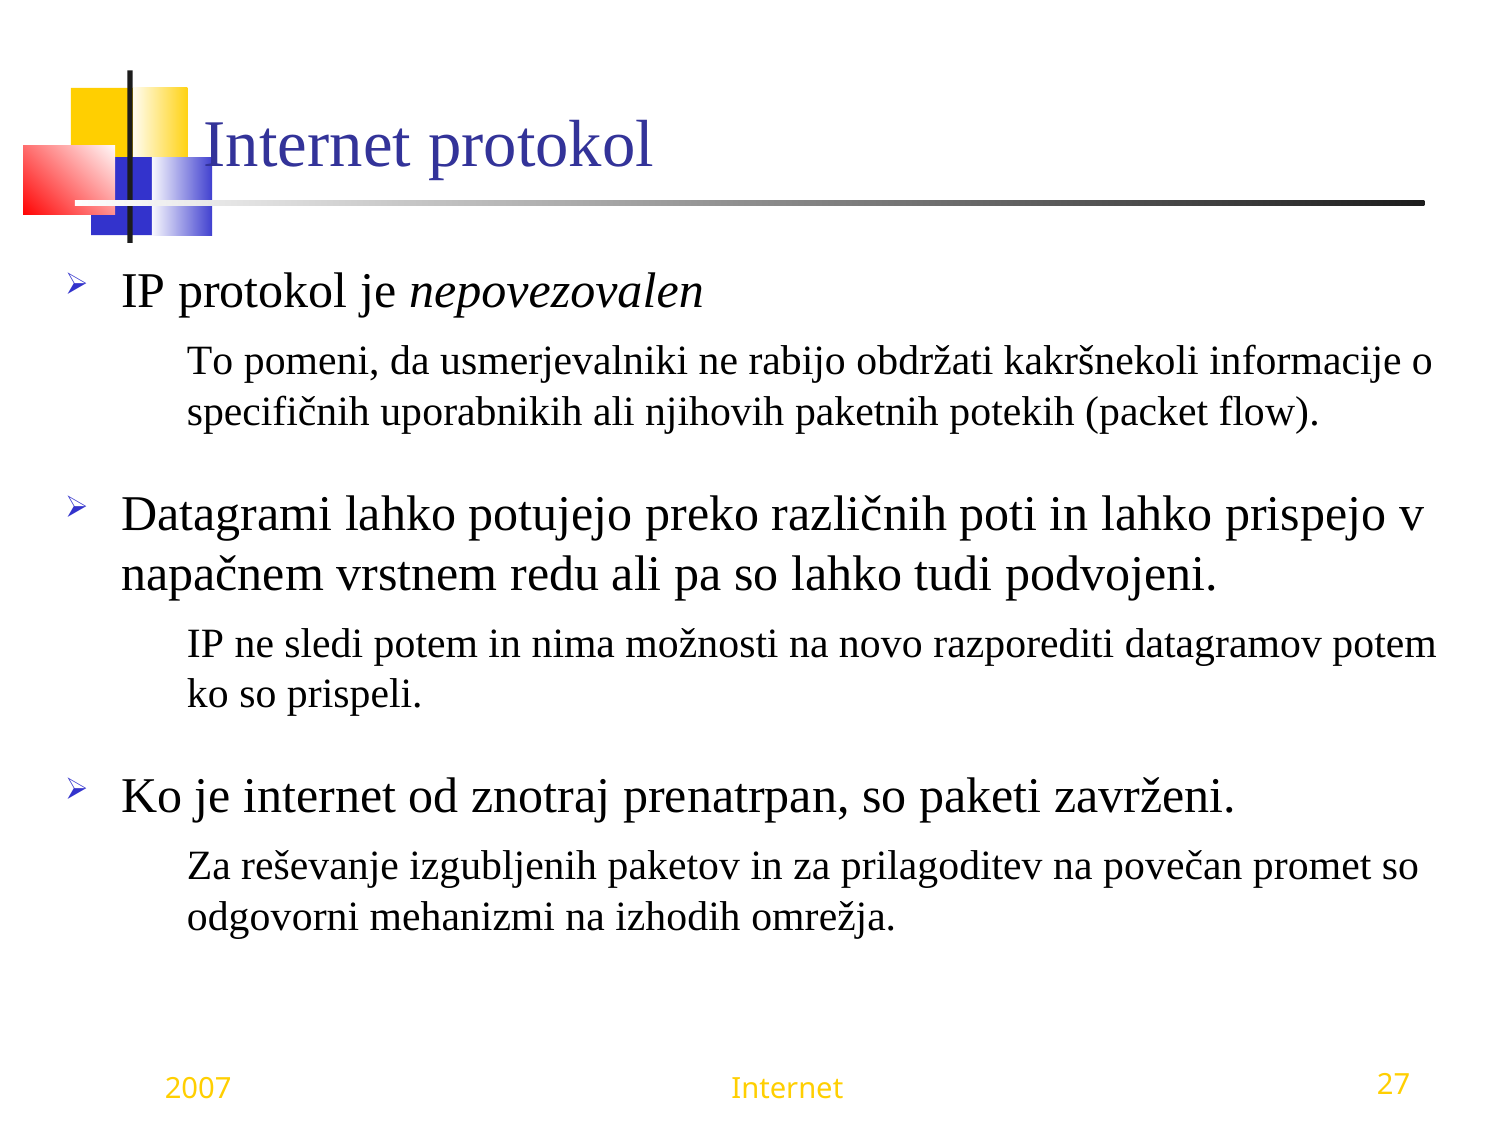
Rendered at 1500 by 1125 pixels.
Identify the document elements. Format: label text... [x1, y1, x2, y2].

list IP protokol je nepovezovalen To pomeni, da usmerjevalniki ne rabijo obdržati kakršnekoli informacije o specifičnih uporabnikih ali njihovih paketnih potekih (packet flow). Datagrami lahko potujejo preko različnih poti in lahko prispejo v napačnem vrstnem redu ali pa so lahko tudi podvojeni. IP ne sledi potem in nima možnosti na novo razporediti datagramov potem ko so prispeli. Ko je internet od znotraj prenatrpan, so paketi zavrženi. Za reševanje izgubljenih paketov in za prilagoditev na povečan promet so odgovorni mehanizmi na izhodih omrežja. [50, 249, 1469, 1007]
text_box 2007 [150, 1037, 463, 1113]
text_box Internet [549, 1037, 1026, 1113]
text_box <number> [1112, 1037, 1426, 1113]
title Internet protokol [188, 92, 1468, 188]
